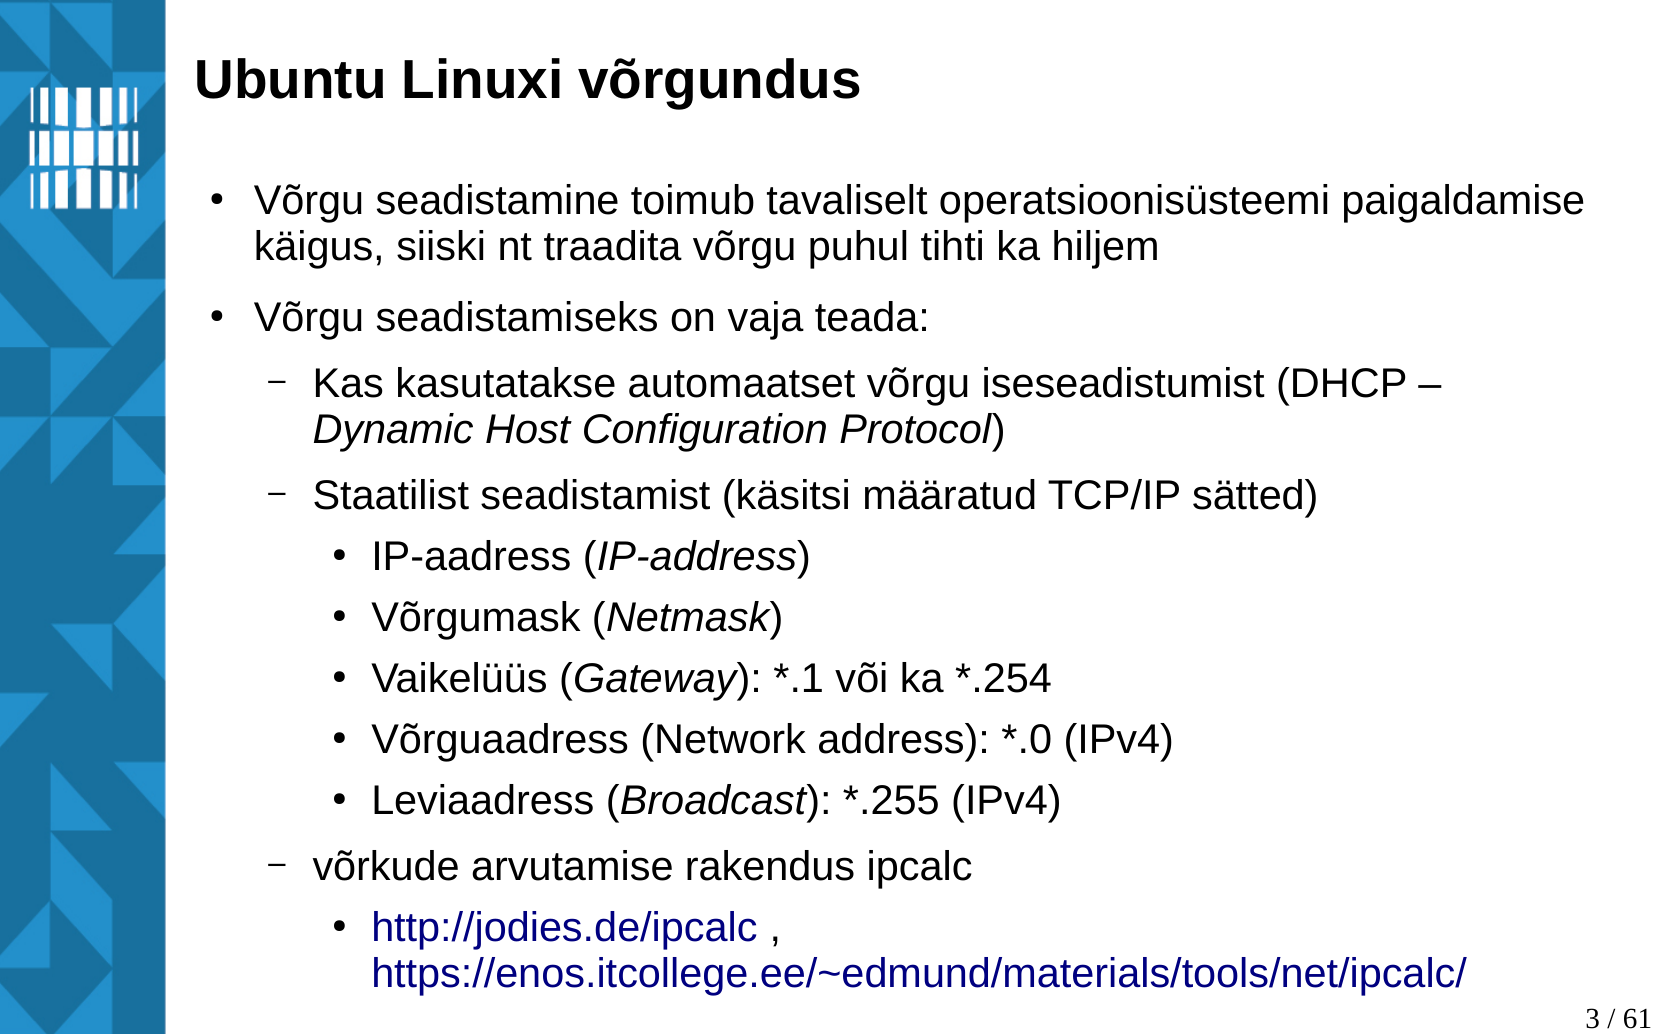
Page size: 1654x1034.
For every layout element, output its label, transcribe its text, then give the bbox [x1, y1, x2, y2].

list Võrgu seadistamine toimub tavaliselt operatsioonisüsteemi paigaldamise käigus, siiski nt traadita võrgu puhul tihti ka hiljem Võrgu seadistamiseks on vaja teada: Kas kasutatakse automaatset võrgu iseseadistumist (DHCP – Dynamic Host Configuration Protocol) Staatilist seadistamist (käsitsi määratud TCP/IP sätted) IP-aadress (IP-address) Võrgumask (Netmask) Vaikelüüs (Gateway): *.1 või ka *.254 Võrguaadress (Network address): *.0 (IPv4) Leviaadress (Broadcast): *.255 (IPv4) võrkude arvutamise rakendus ipcalc http://jodies.de/ipcalc , https://enos.itcollege.ee/~edmund/materials/tools/net/ipcalc/ [194, 177, 1595, 1004]
title Ubuntu Linuxi võrgundus [194, 28, 1547, 131]
